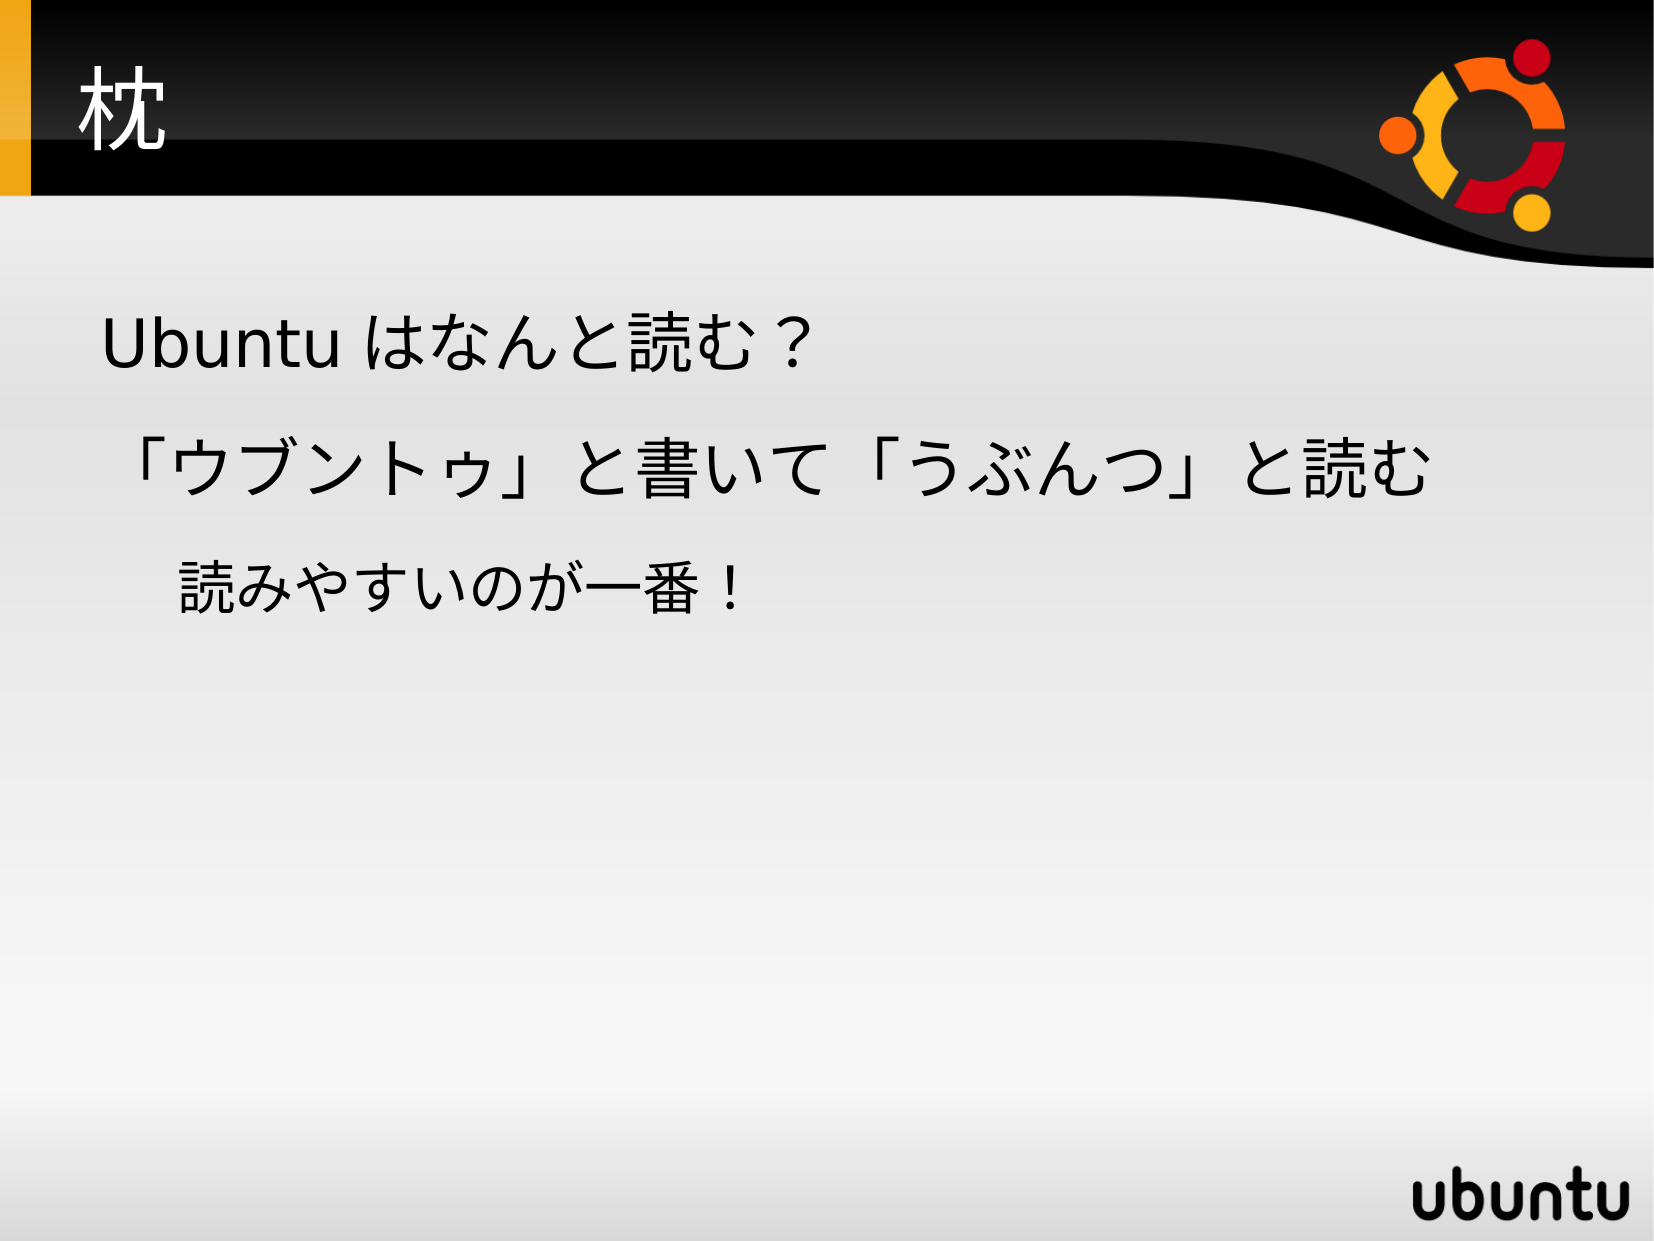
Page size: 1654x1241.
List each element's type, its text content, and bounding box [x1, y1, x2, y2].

title 枕 [76, 0, 1565, 208]
picture [0, 0, 1654, 1241]
list Ubuntuはなんと読む？ 「ウブントゥ」と書いて「うぶんつ」と読む 読みやすいのが一番！ [82, 290, 1571, 1109]
